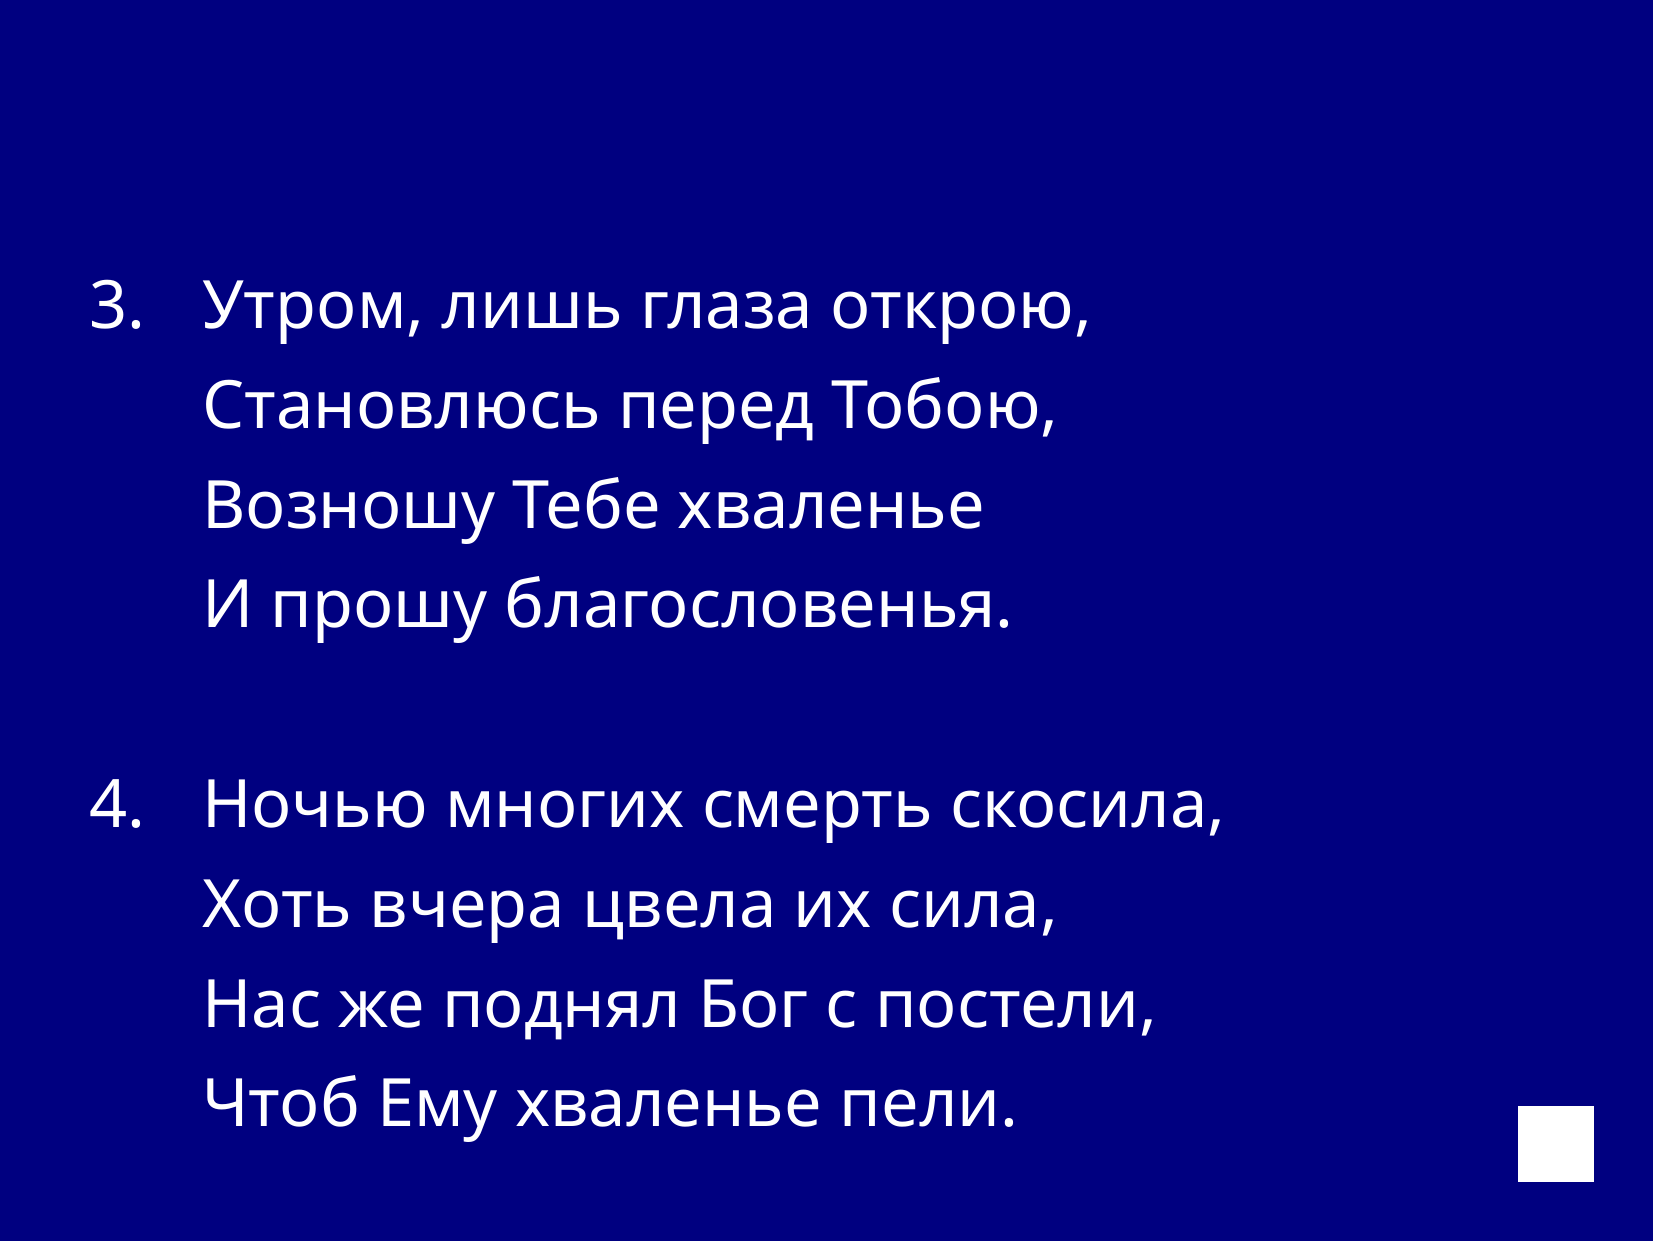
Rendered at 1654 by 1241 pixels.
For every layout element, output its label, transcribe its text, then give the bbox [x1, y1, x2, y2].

text_box 3. Утром, лишь глаза открою, Становлюсь перед Тобою, Возношу Тебе хваленье И прошу благословенья. 4. Ночью многих смерть скосила, Хоть вчера цвела их сила, Нас же поднял Бог с постели, Чтоб Ему хваленье пели. [75, 150, 1576, 1163]
text_box [1518, 1106, 1594, 1182]
